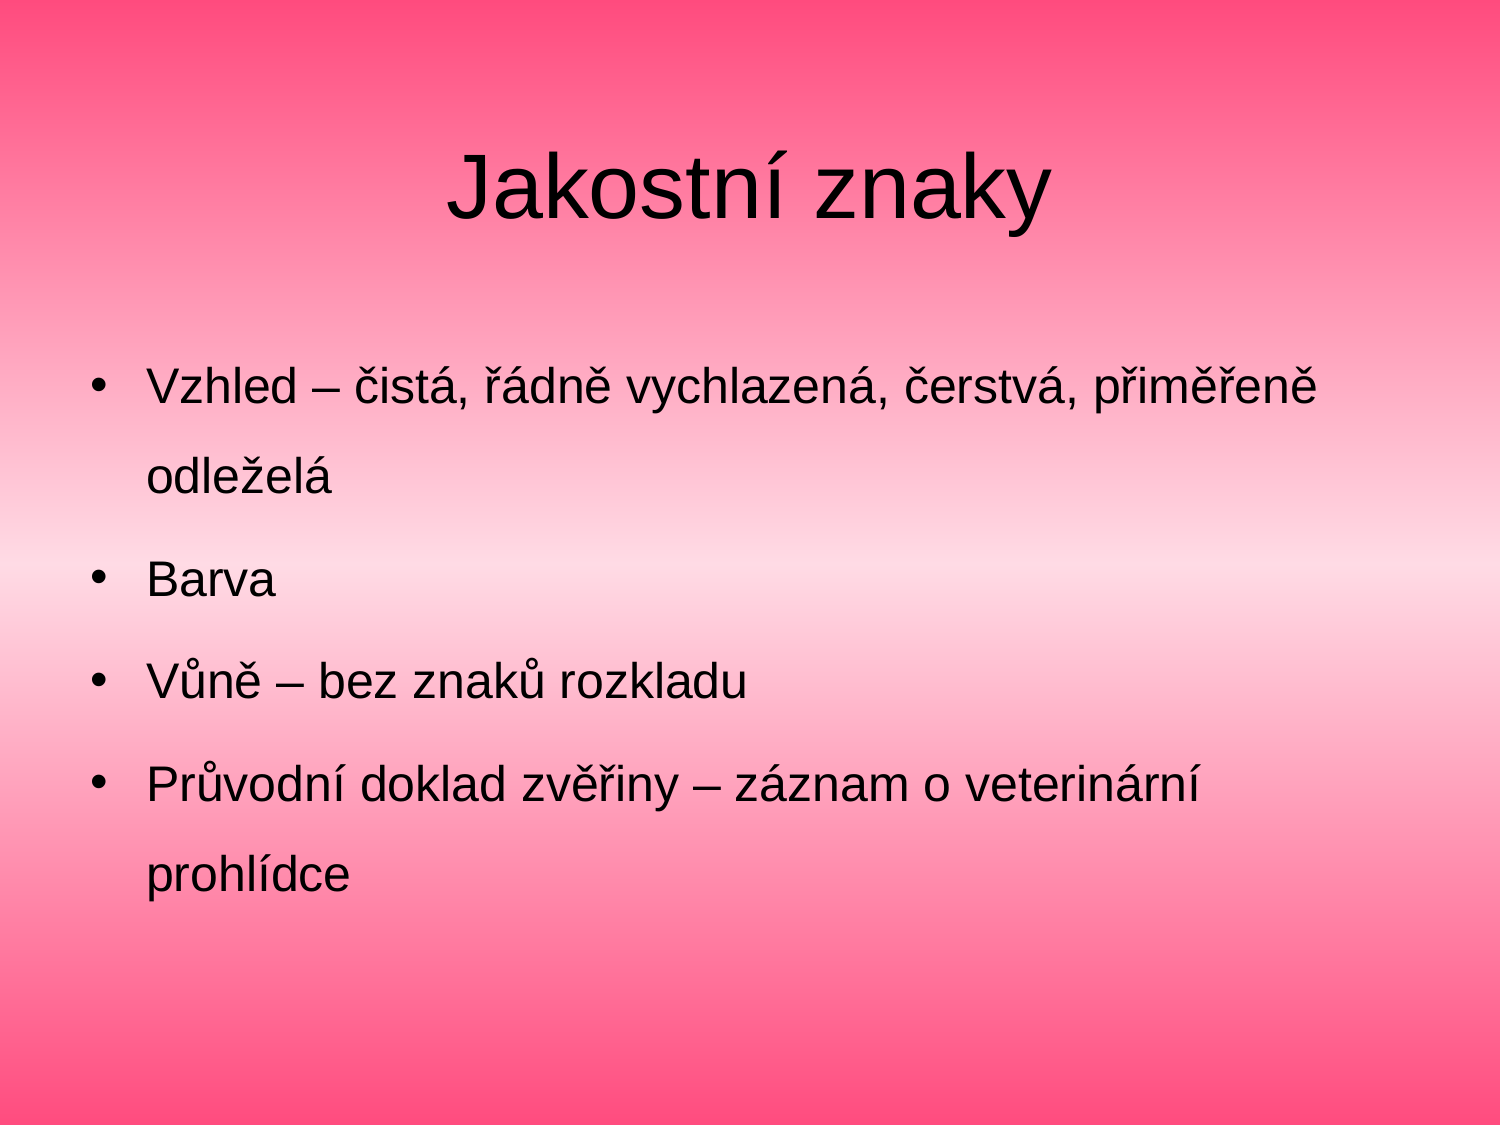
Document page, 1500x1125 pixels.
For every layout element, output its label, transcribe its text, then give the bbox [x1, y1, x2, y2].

list Vzhled – čistá, řádně vychlazená, čerstvá, přiměřeně odleželá Barva Vůně – bez znaků rozkladu Průvodní doklad zvěřiny – záznam o veterinární prohlídce [75, 316, 1395, 1125]
title Jakostní znaky [75, 105, 1426, 258]
